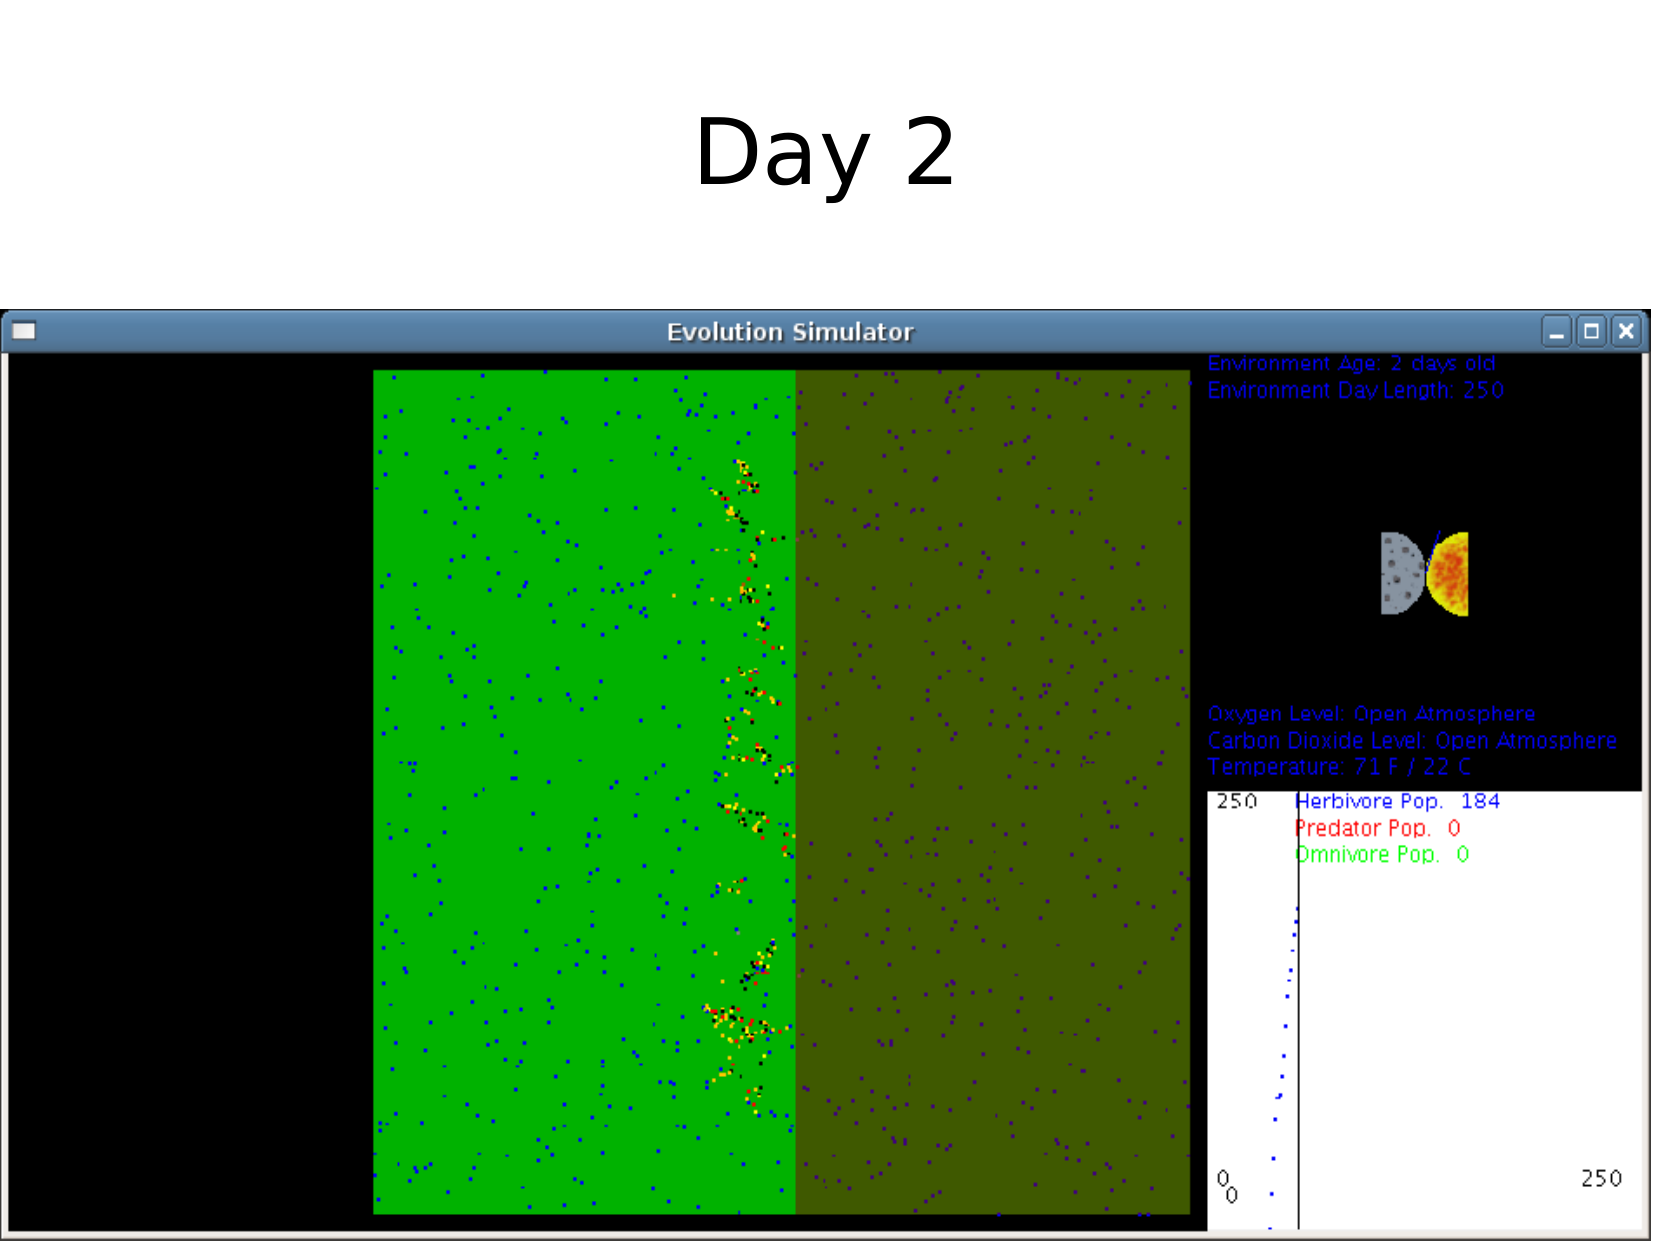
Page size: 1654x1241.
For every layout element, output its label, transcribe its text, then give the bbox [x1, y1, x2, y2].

title Day 2 [82, 49, 1571, 257]
picture [0, 309, 1651, 1241]
